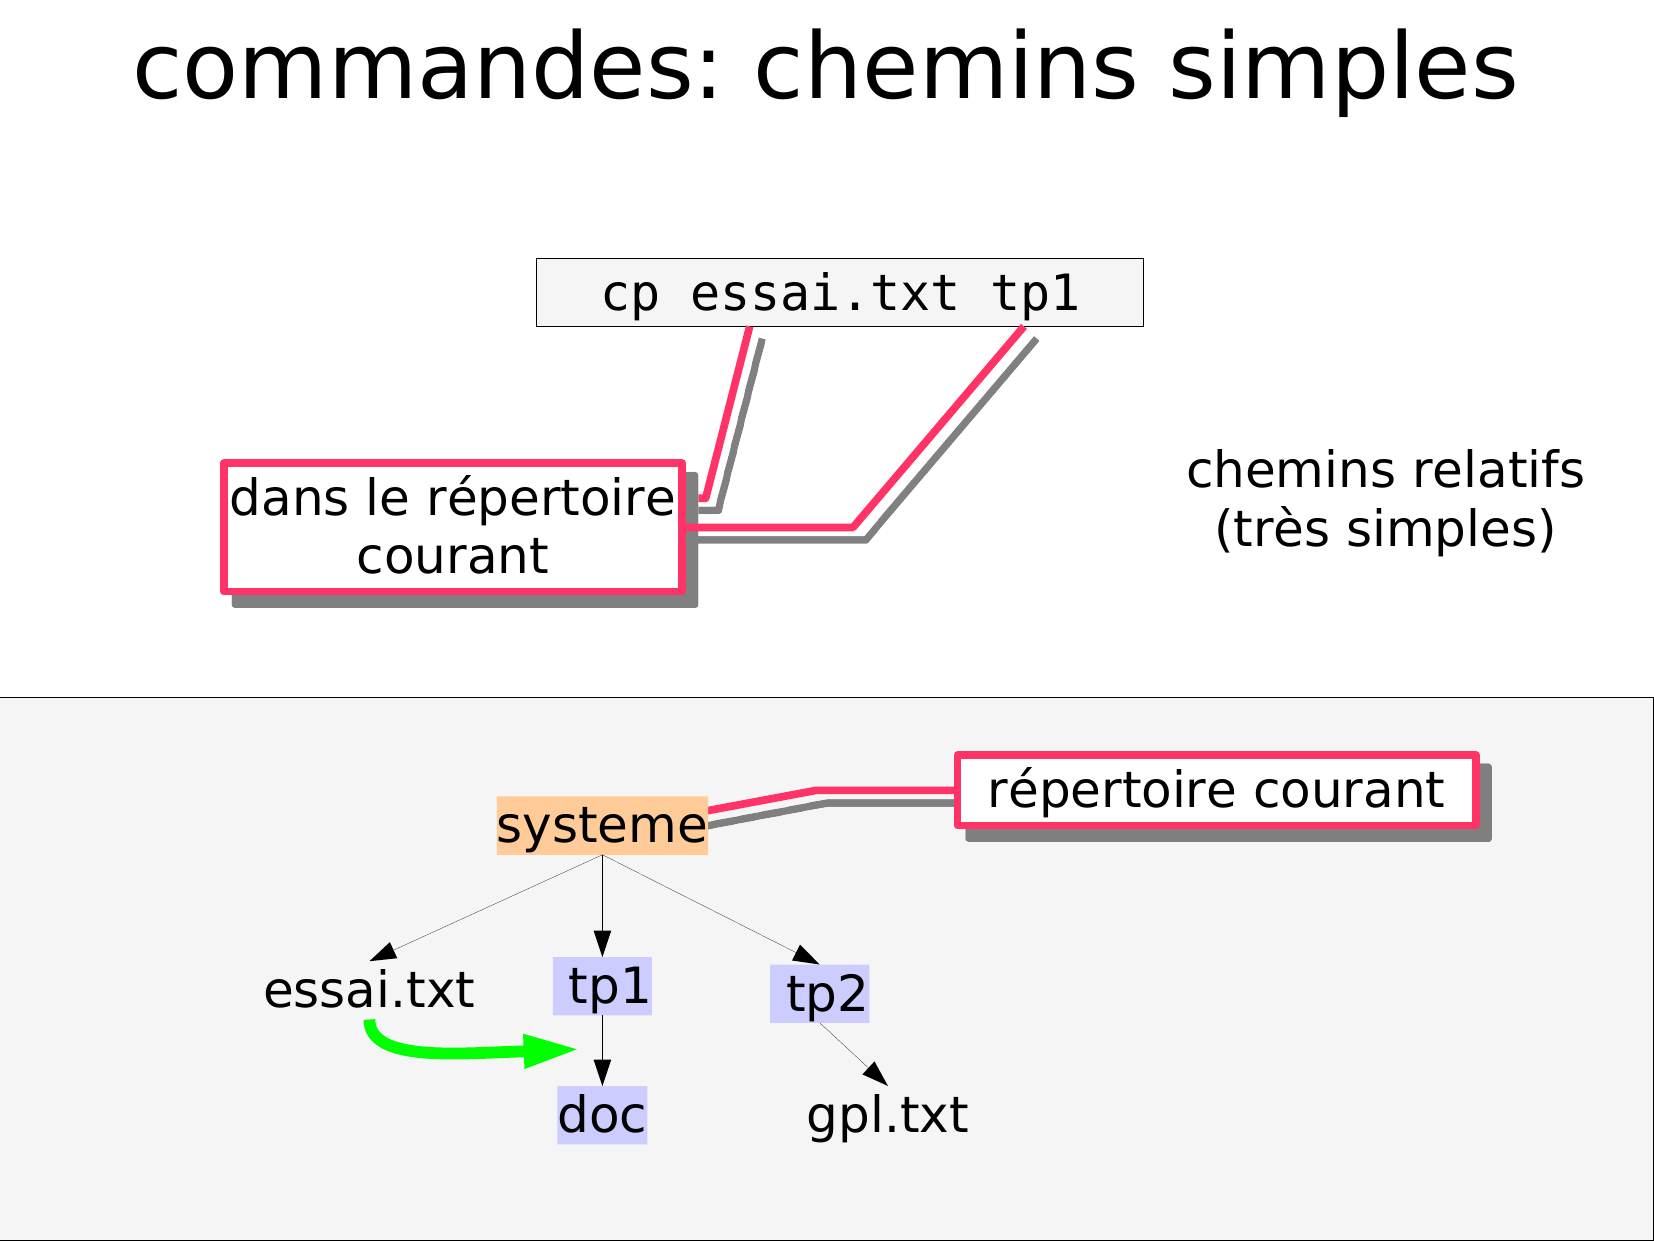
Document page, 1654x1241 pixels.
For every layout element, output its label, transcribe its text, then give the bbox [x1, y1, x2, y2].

text_box dans le répertoire courant [223, 463, 683, 592]
text_box chemins relatifs (très simples) [1185, 441, 1586, 558]
title commandes: chemins simples [0, 5, 1654, 128]
text_box essai.txt [263, 961, 476, 1020]
text_box systeme [496, 796, 709, 855]
text_box répertoire courant [957, 755, 1477, 826]
text_box tp1 [552, 957, 652, 1016]
text_box doc [557, 1086, 648, 1145]
text_box gpl.txt [806, 1085, 970, 1145]
text_box cp essai.txt tp1 [600, 264, 1081, 333]
text_box tp2 [770, 964, 870, 1023]
text_box [536, 258, 1144, 327]
text_box [0, 697, 1654, 1241]
